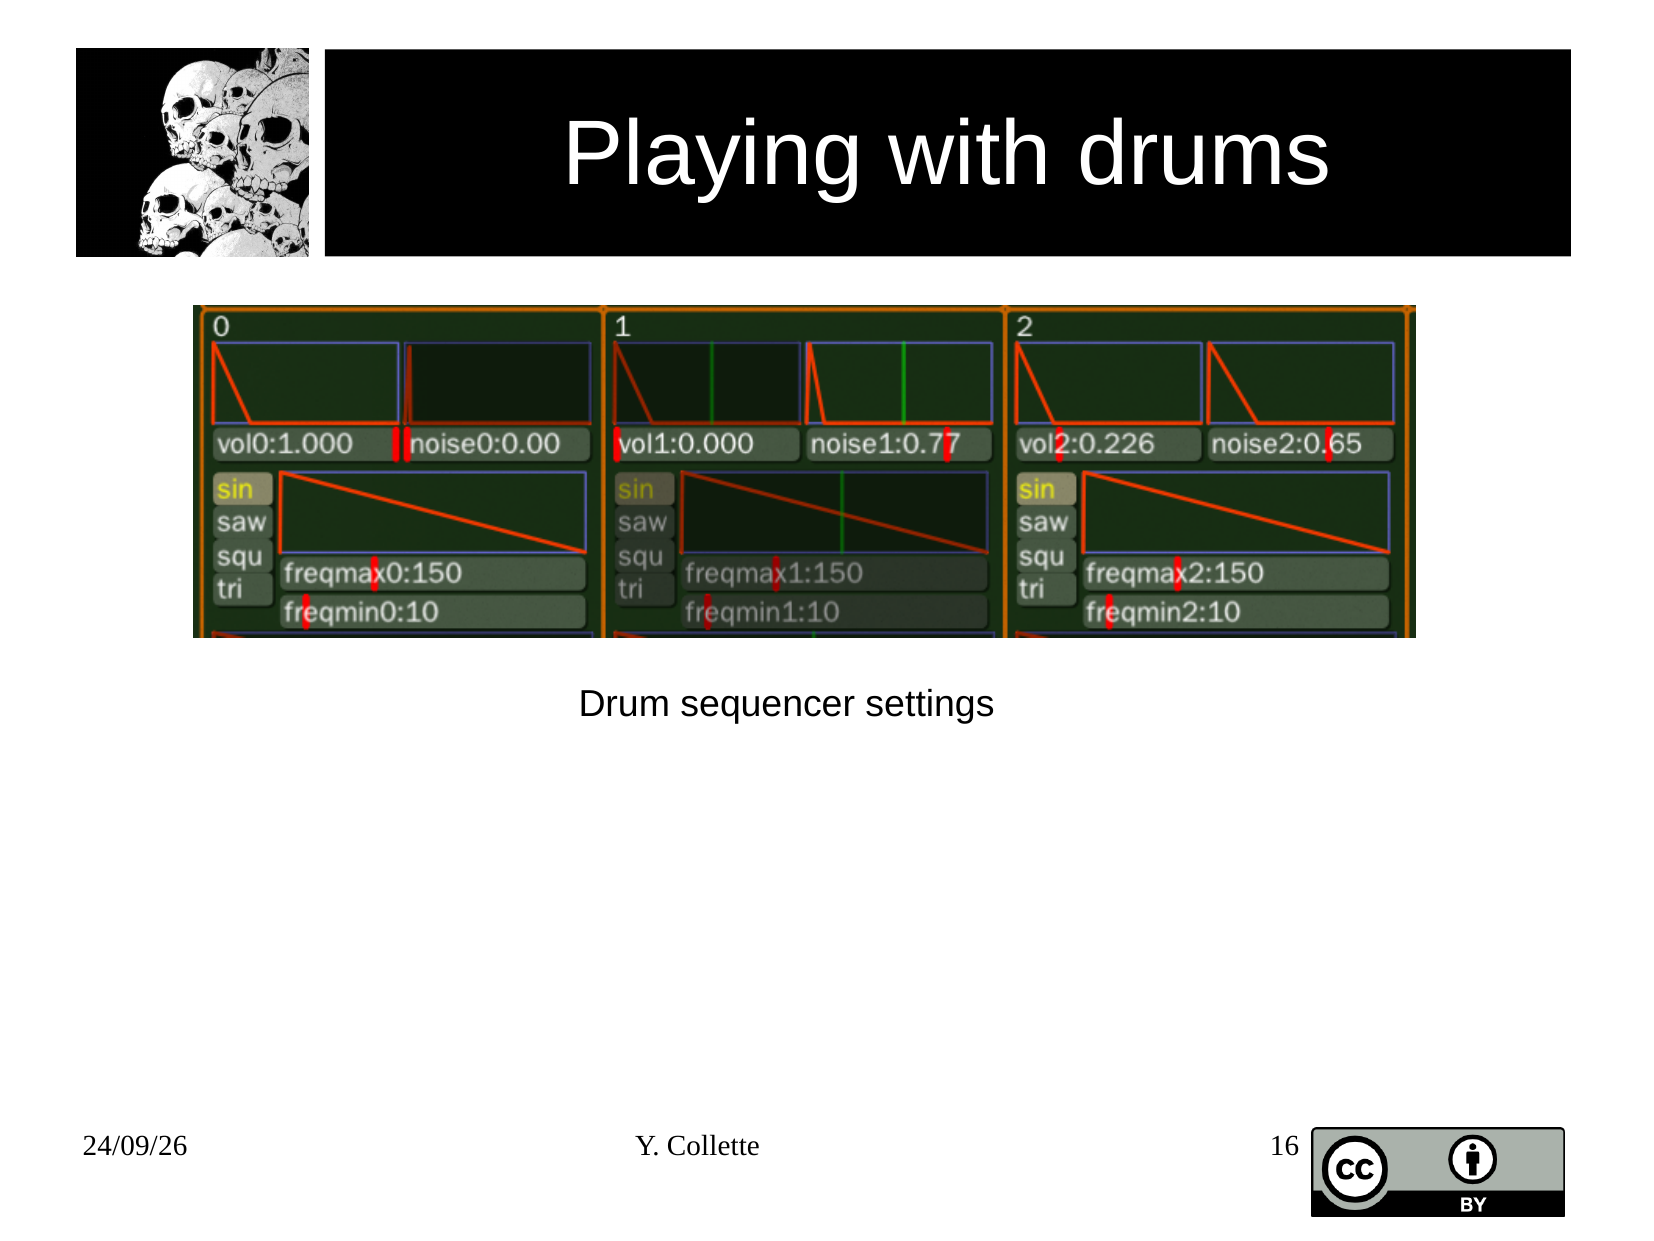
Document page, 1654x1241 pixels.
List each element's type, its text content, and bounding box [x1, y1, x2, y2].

picture [1311, 1127, 1565, 1217]
title Playing with drums [324, 49, 1571, 257]
text_box Drum sequencer settings [563, 674, 1014, 732]
picture [193, 305, 1416, 638]
picture [76, 48, 309, 257]
